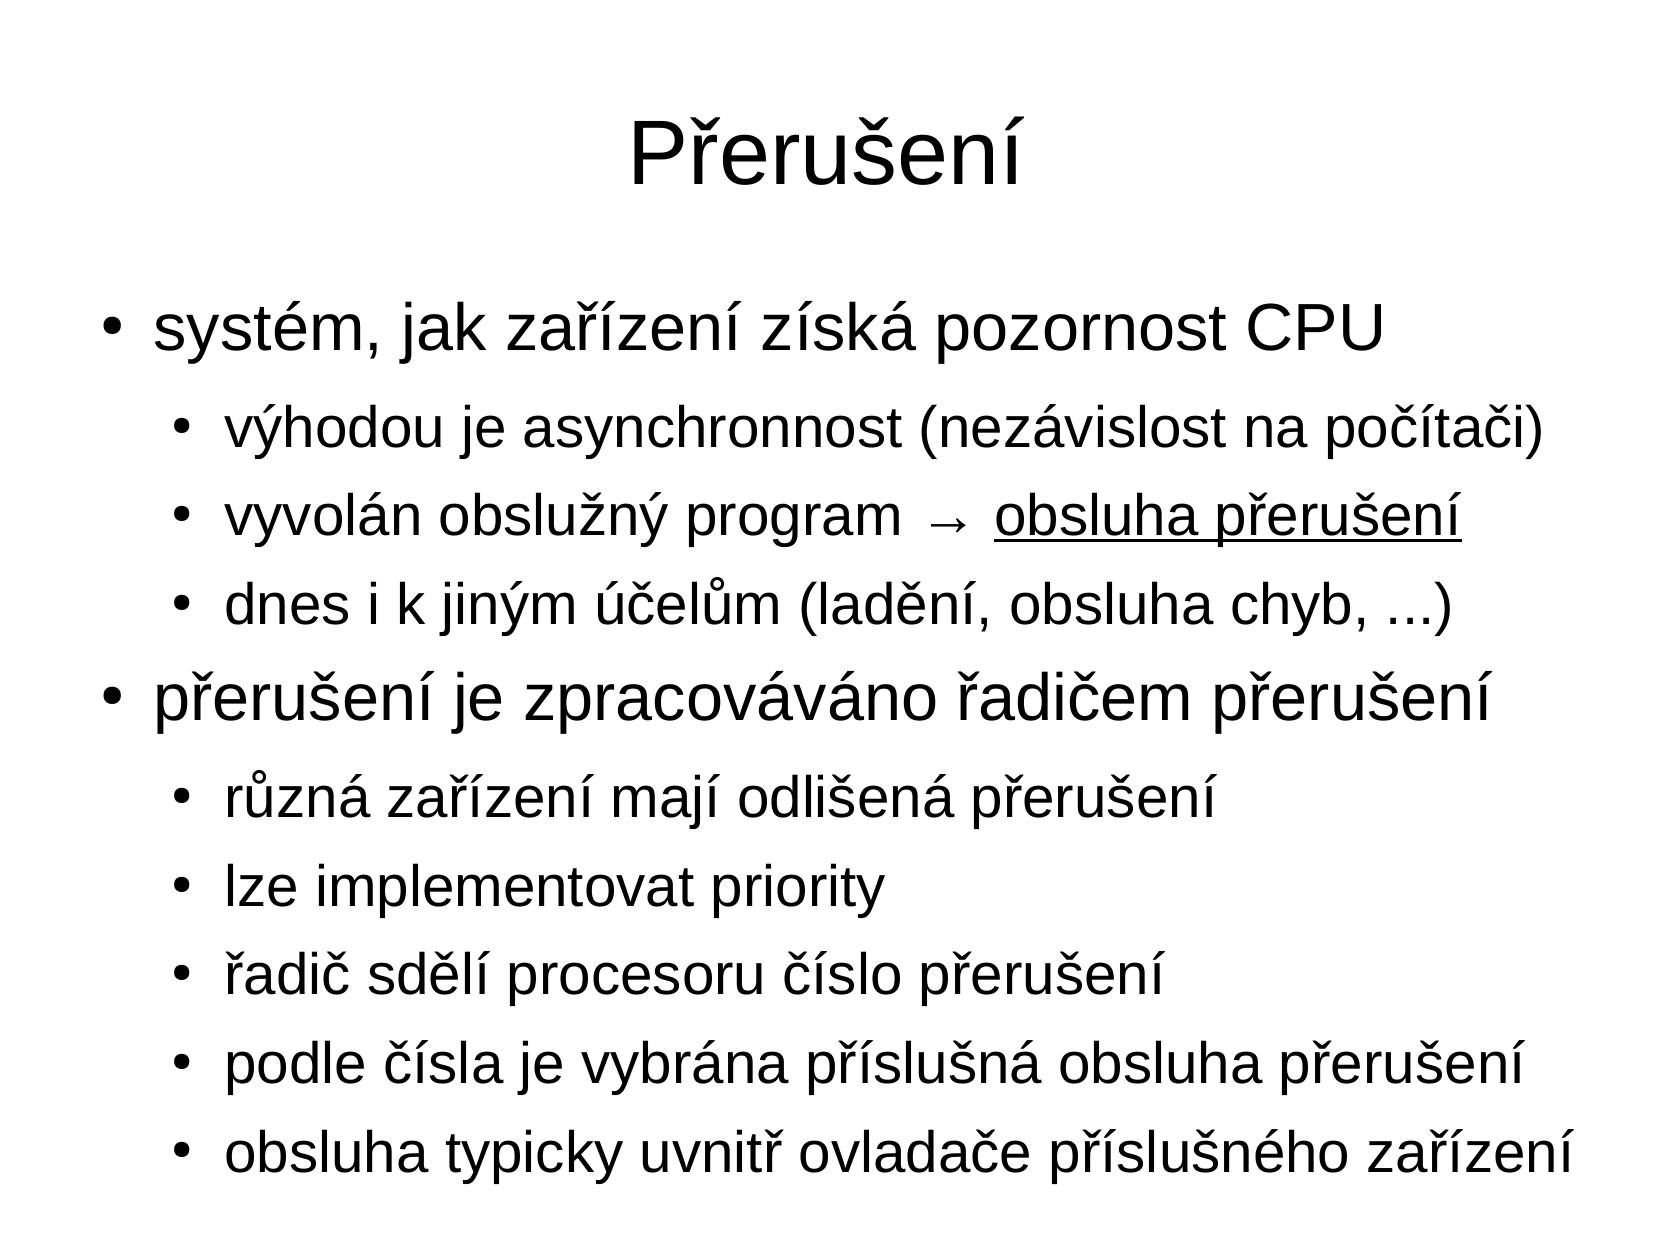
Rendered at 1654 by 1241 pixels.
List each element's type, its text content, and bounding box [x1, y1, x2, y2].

list systém, jak zařízení získá pozornost CPU výhodou je asynchronnost (nezávislost na počítači) vyvolán obslužný program → obsluha přerušení dnes i k jiným účelům (ladění, obsluha chyb, ...) přerušení je zpracováváno řadičem přerušení různá zařízení mají odlišená přerušení lze implementovat priority řadič sdělí procesoru číslo přerušení podle čísla je vybrána příslušná obsluha přerušení obsluha typicky uvnitř ovladače příslušného zařízení [82, 290, 1625, 1185]
title Přerušení [82, 56, 1571, 250]
